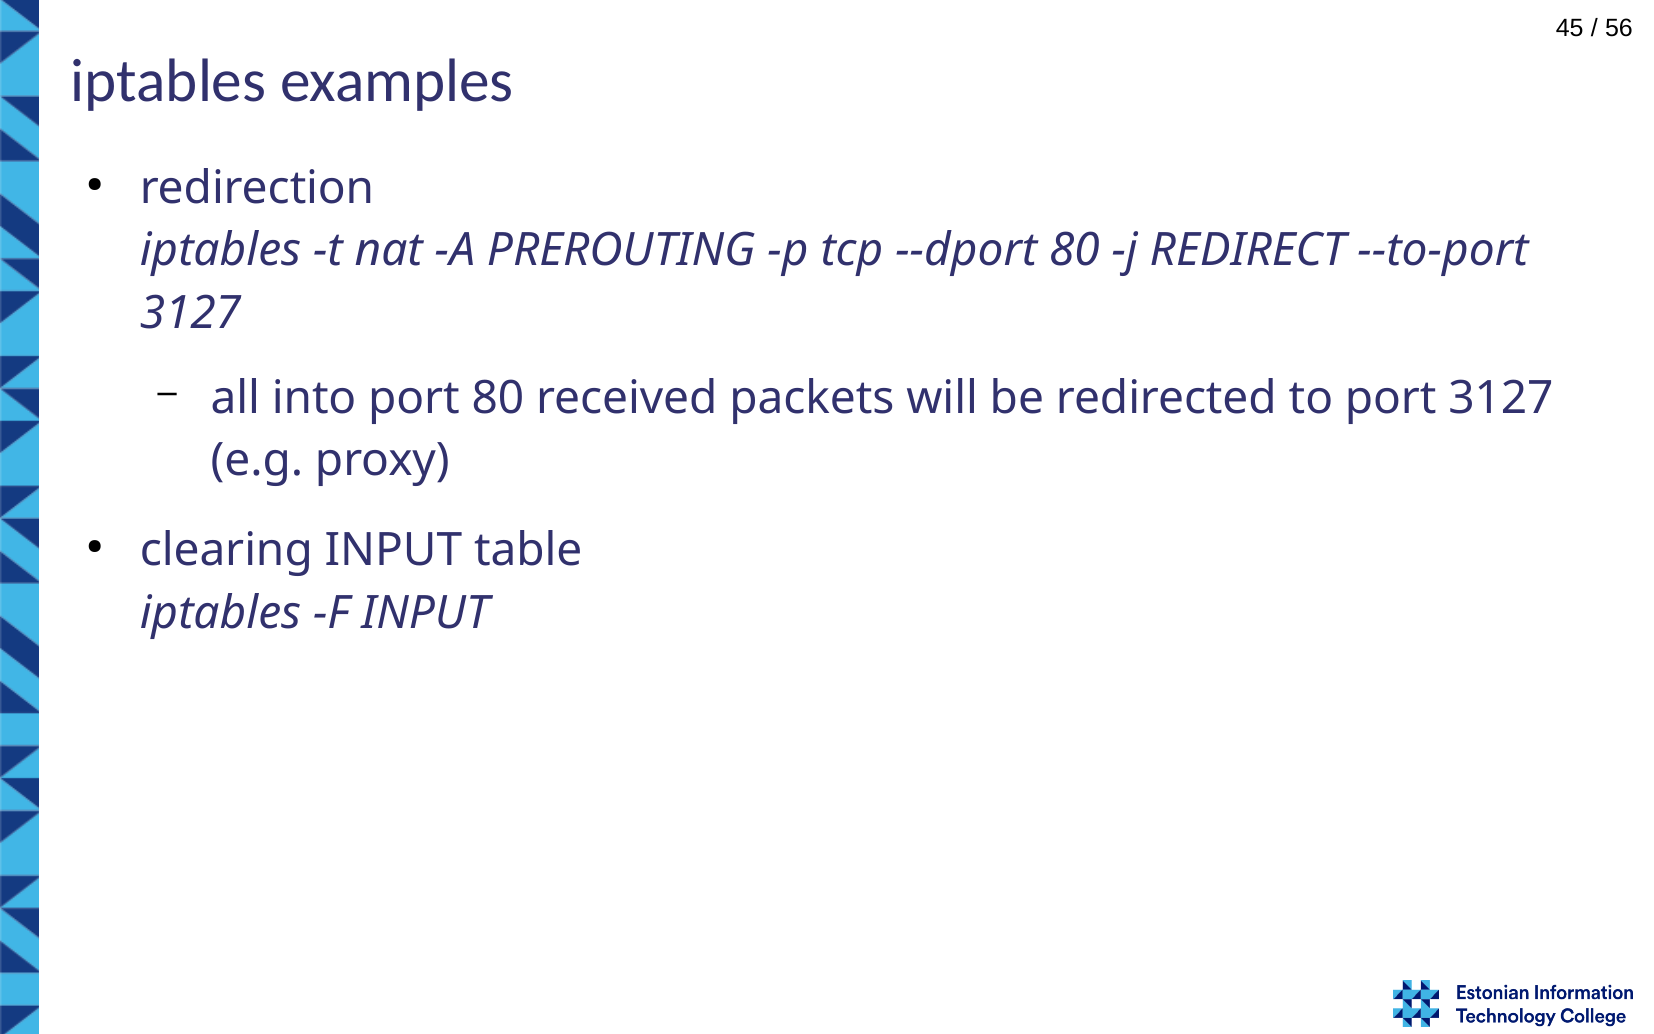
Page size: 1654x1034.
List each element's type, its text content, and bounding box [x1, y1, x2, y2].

picture [1393, 980, 1633, 1027]
list redirection iptables -t nat -A PREROUTING -p tcp --dport 80 -j REDIRECT --to-port 3127 all into port 80 received packets will be redirected to port 3127 (e.g. proxy) clearing INPUT table iptables -F INPUT [68, 153, 1630, 957]
title iptables examples [70, 41, 1630, 130]
